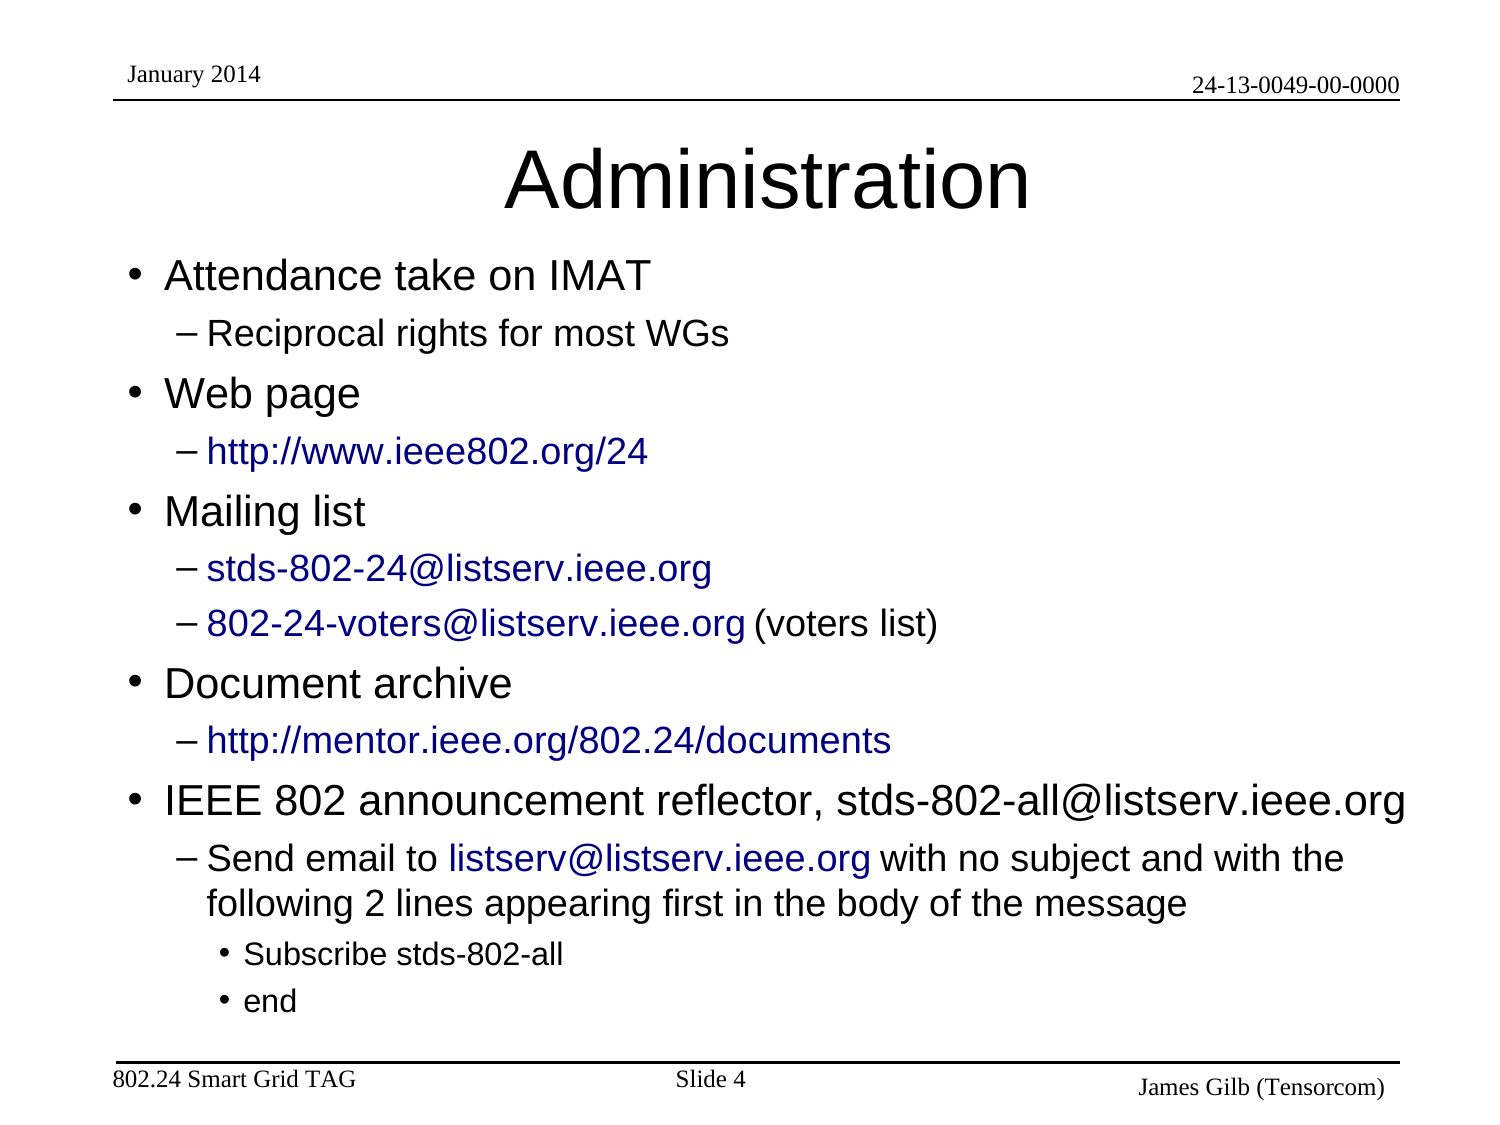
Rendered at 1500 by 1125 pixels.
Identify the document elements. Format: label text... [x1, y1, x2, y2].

list Attendance take on IMAT Reciprocal rights for most WGs Web page http://www.ieee802.org/24 Mailing list stds-802-24@listserv.ieee.org 802-24-voters@listserv.ieee.org (voters list) Document archive http://mentor.ieee.org/802.24/documents IEEE 802 announcement reflector, stds-802-all@listserv.ieee.org Send email to listserv@listserv.ieee.org with no subject and with the following 2 lines appearing first in the body of the message Subscribe stds-802-all end [112, 239, 1426, 1051]
title Administration [112, 112, 1426, 238]
